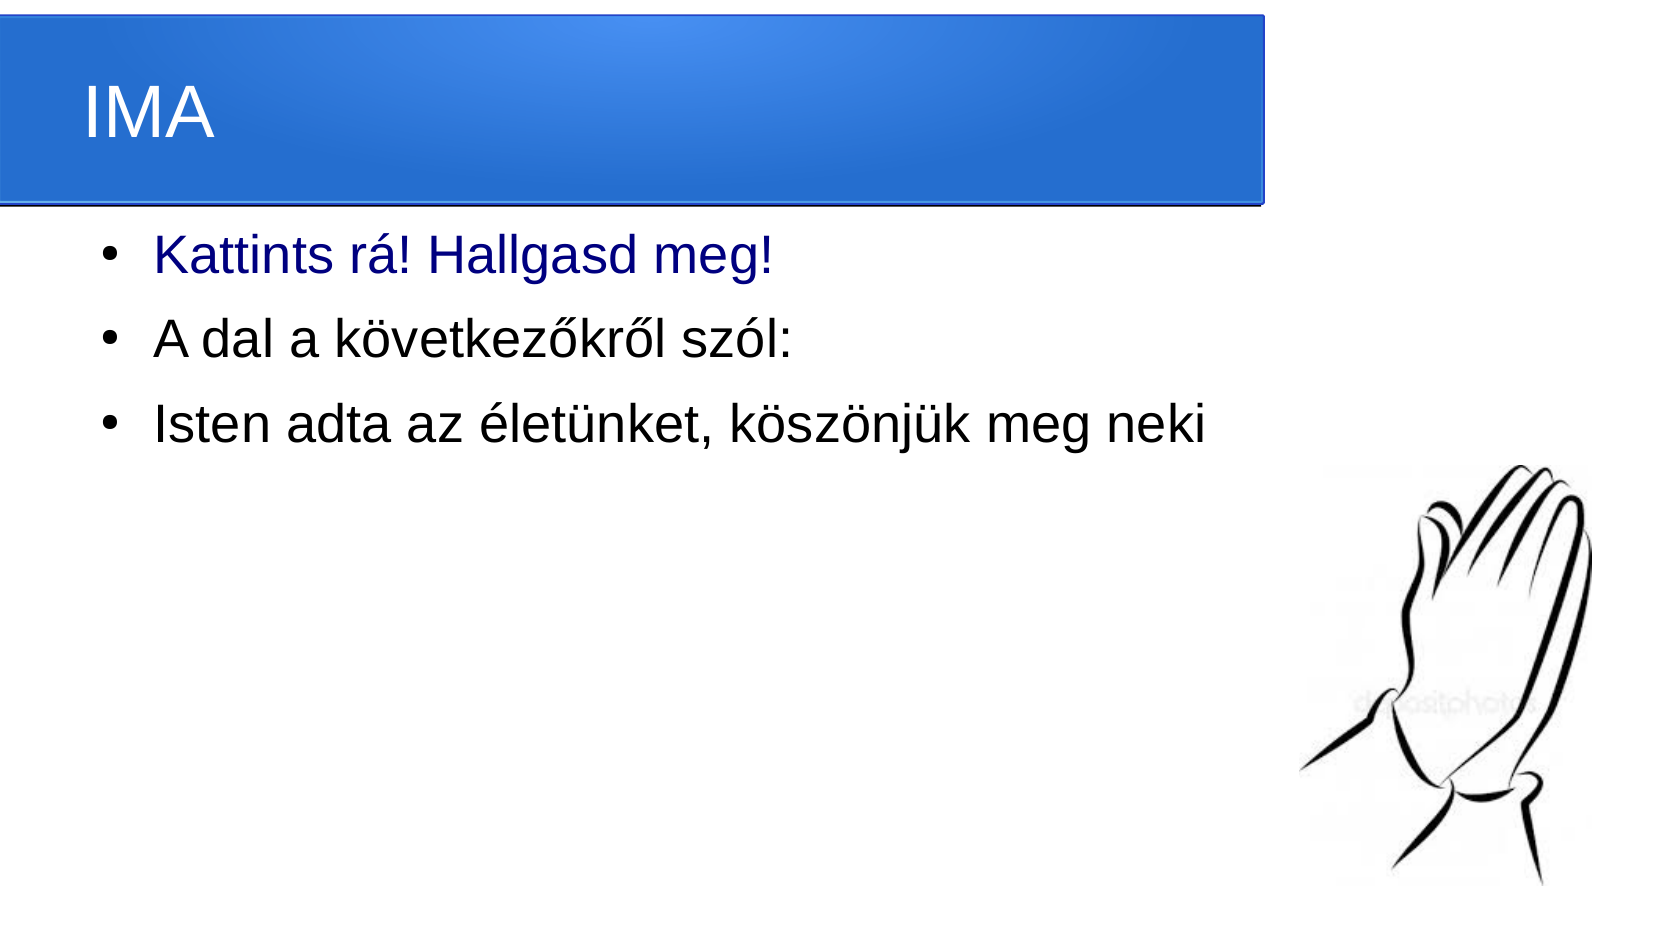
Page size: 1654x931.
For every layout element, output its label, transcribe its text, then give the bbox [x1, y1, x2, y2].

picture [1299, 465, 1592, 886]
title IMA [82, 35, 1235, 189]
list Kattints rá! Hallgasd meg! A dal a következőkről szól: Isten adta az életünket, köszönjük meg neki [82, 224, 1571, 764]
